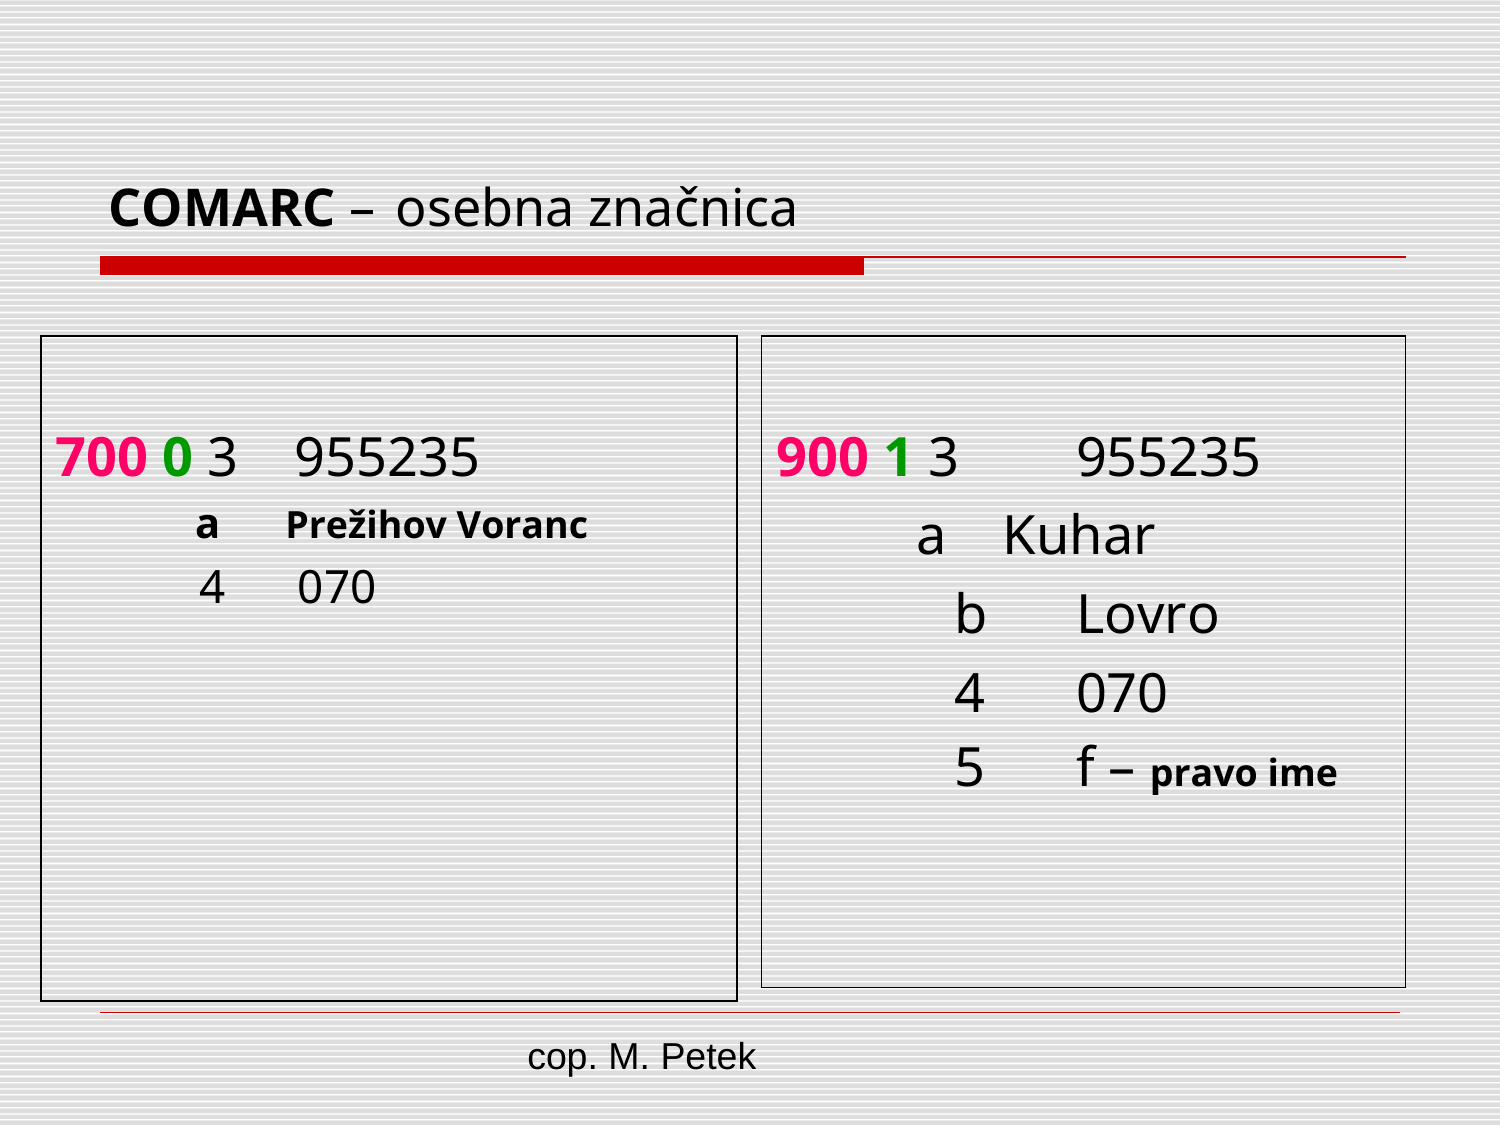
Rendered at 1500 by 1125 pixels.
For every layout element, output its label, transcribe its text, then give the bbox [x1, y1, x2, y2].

list 700 0 3 955235 a Prežihov Voranc 4 070 [41, 335, 737, 1001]
picture [0, 0, 1500, 1125]
list 900 1 3 955235 a Kuhar b Lovro 4 070 5 f – pravo ime [761, 335, 1406, 988]
title COMARC – osebna značnica [94, 49, 1407, 250]
